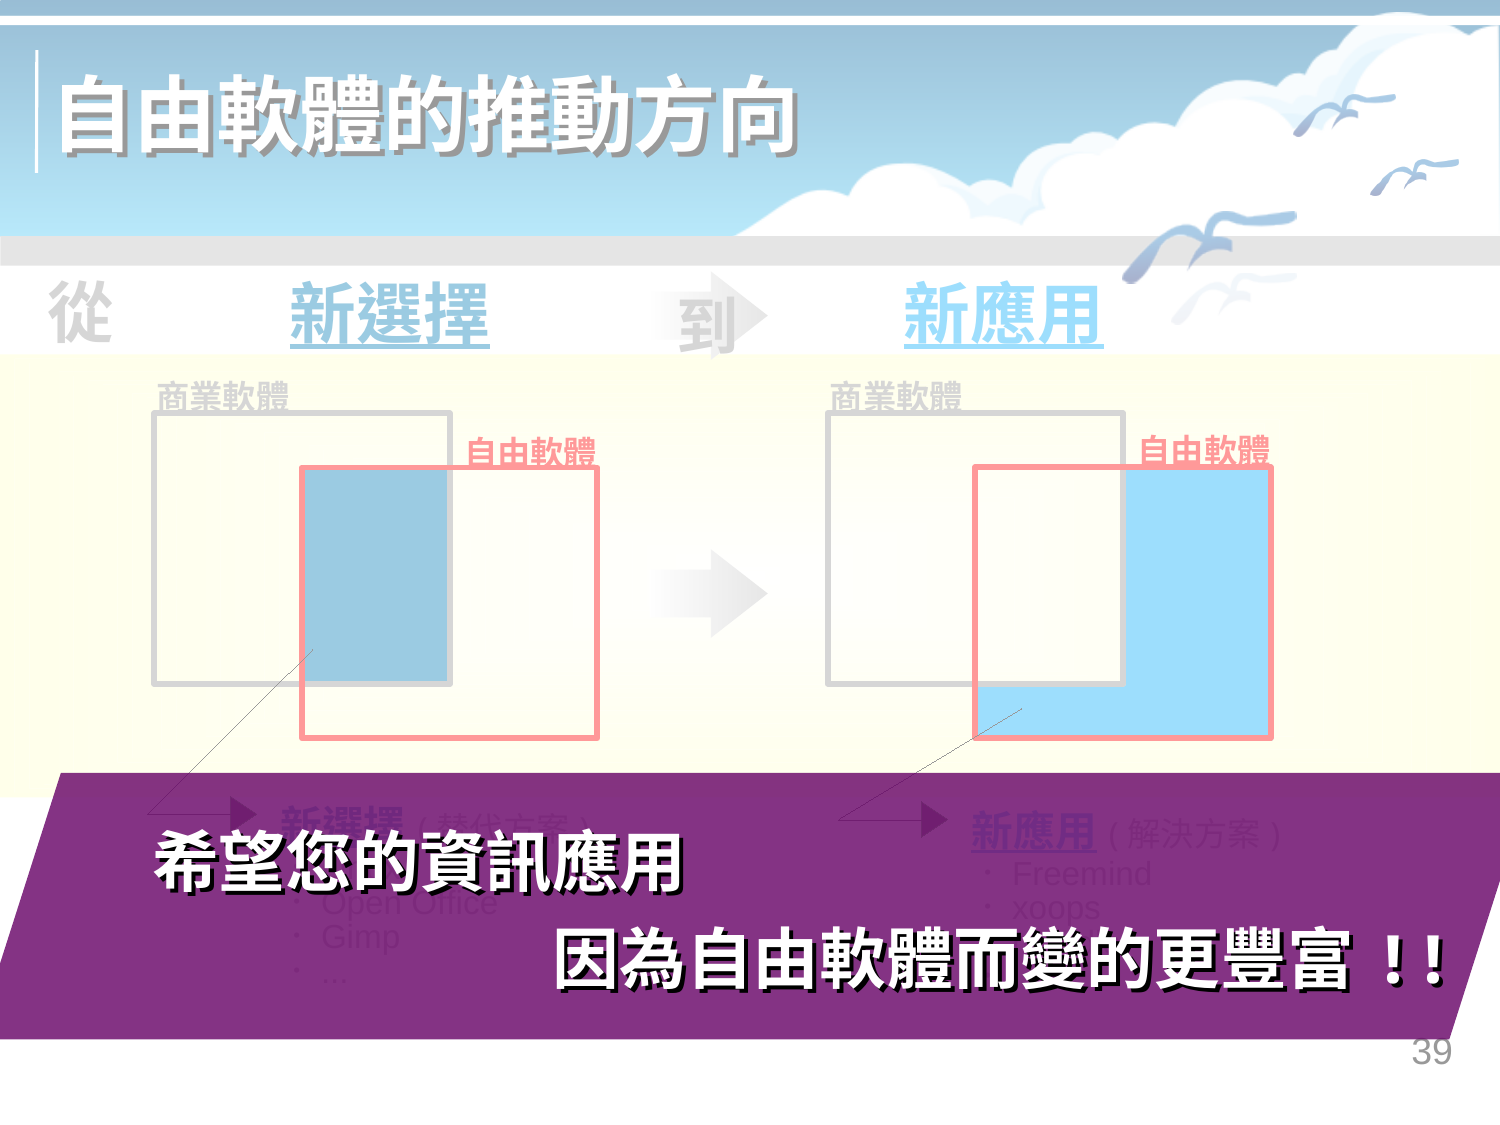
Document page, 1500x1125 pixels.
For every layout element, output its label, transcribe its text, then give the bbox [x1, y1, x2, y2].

text_box [0, 884, 1500, 1125]
text_box [0, 0, 1500, 960]
text_box 希望您的資訊應用 因為自由軟體而變的更豐富!! [0, 772, 1500, 1040]
